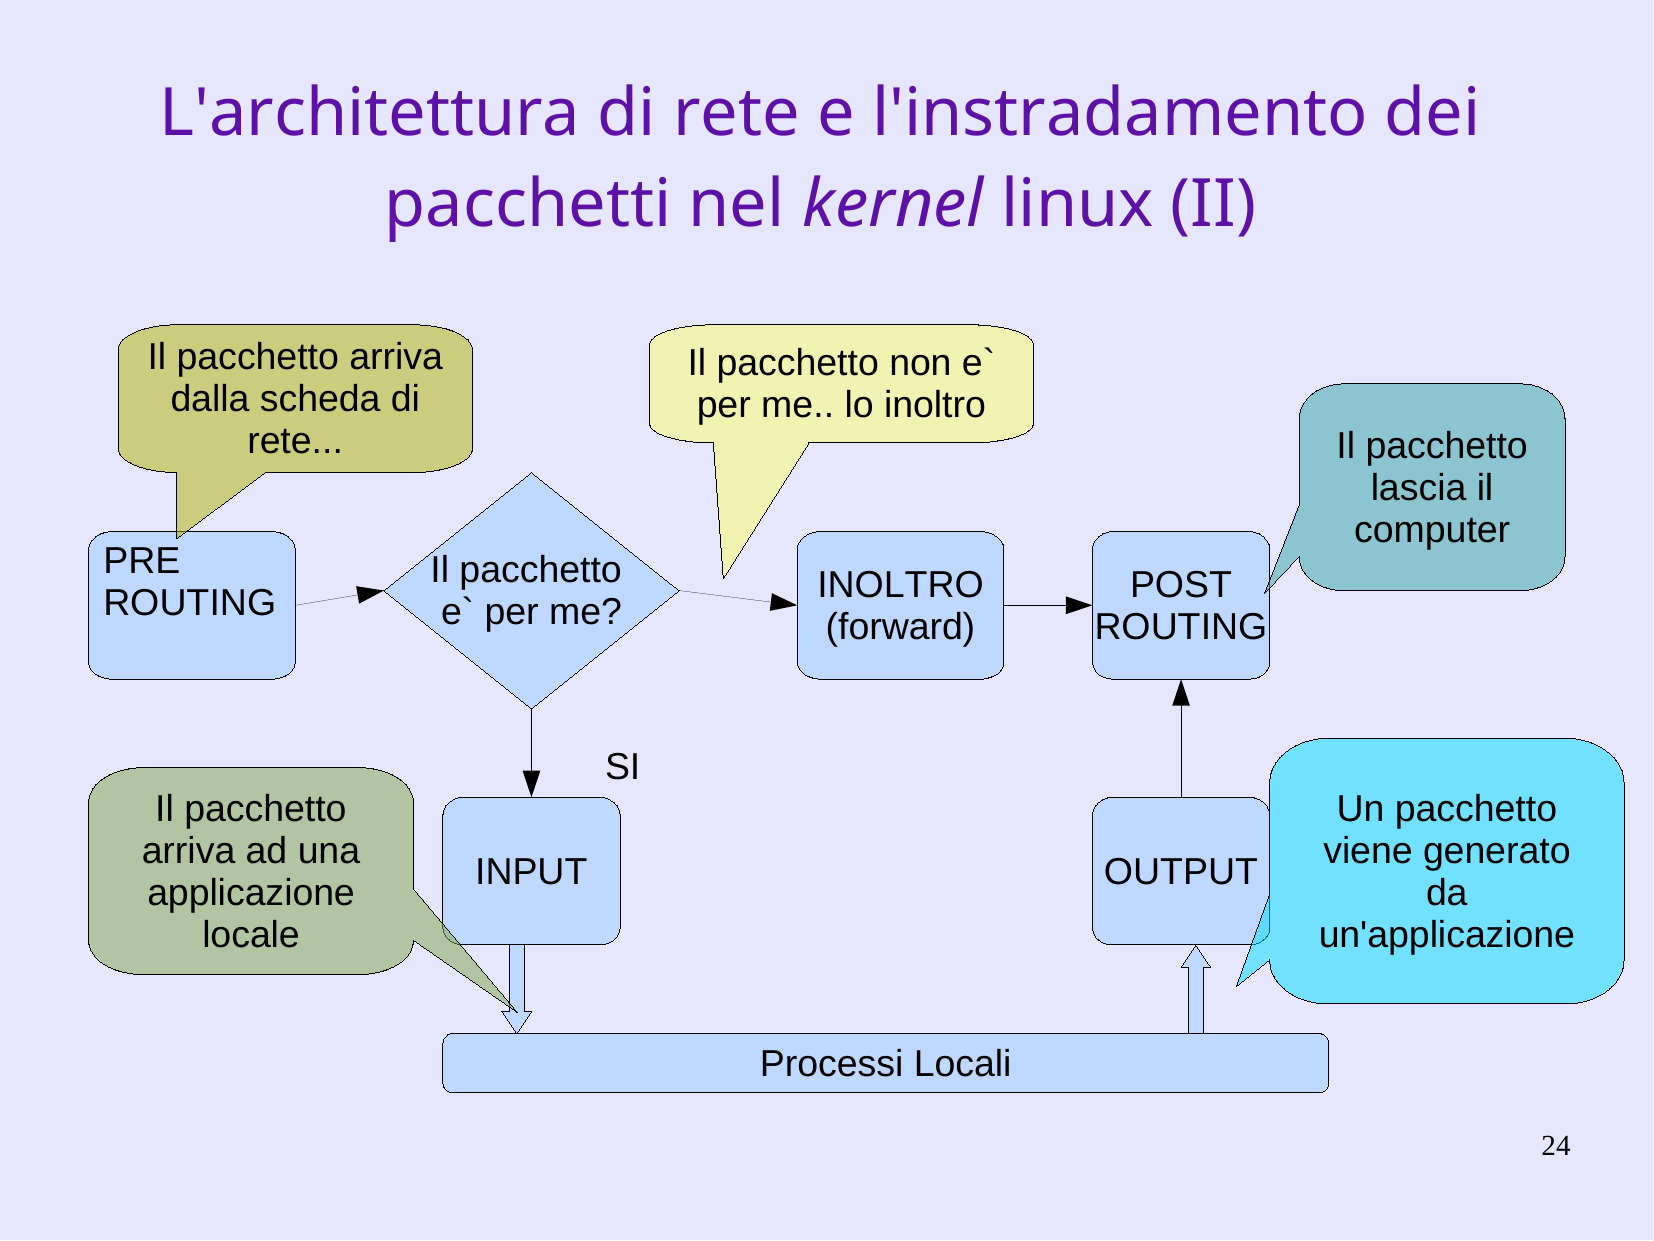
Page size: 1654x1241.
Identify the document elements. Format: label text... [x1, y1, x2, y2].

text_box Il pacchetto arriva dalla scheda di rete... [118, 324, 473, 539]
text_box Un pacchetto viene generato da un'applicazione [1236, 738, 1625, 1004]
text_box OUTPUT [1092, 797, 1269, 945]
text_box Processi Locali [442, 1033, 1329, 1093]
title L'architettura di rete e l'instradamento dei pacchetti nel kernel linux (II) [76, 59, 1565, 252]
text_box Il pacchetto lascia il computer [1264, 383, 1566, 594]
text_box PRE ROUTING [88, 532, 292, 632]
text_box [88, 540, 296, 680]
text_box Il pacchetto e` per me? [384, 472, 679, 709]
text_box Il pacchetto arriva ad una applicazione locale [88, 767, 518, 1013]
text_box SI [590, 738, 656, 796]
text_box INOLTRO (forward) [797, 531, 1004, 680]
text_box [1181, 944, 1211, 1034]
text_box [501, 944, 532, 1034]
text_box INPUT [442, 797, 621, 945]
text_box Il pacchetto non e` per me.. lo inoltro [649, 324, 1034, 579]
text_box POST ROUTING [1092, 531, 1270, 680]
